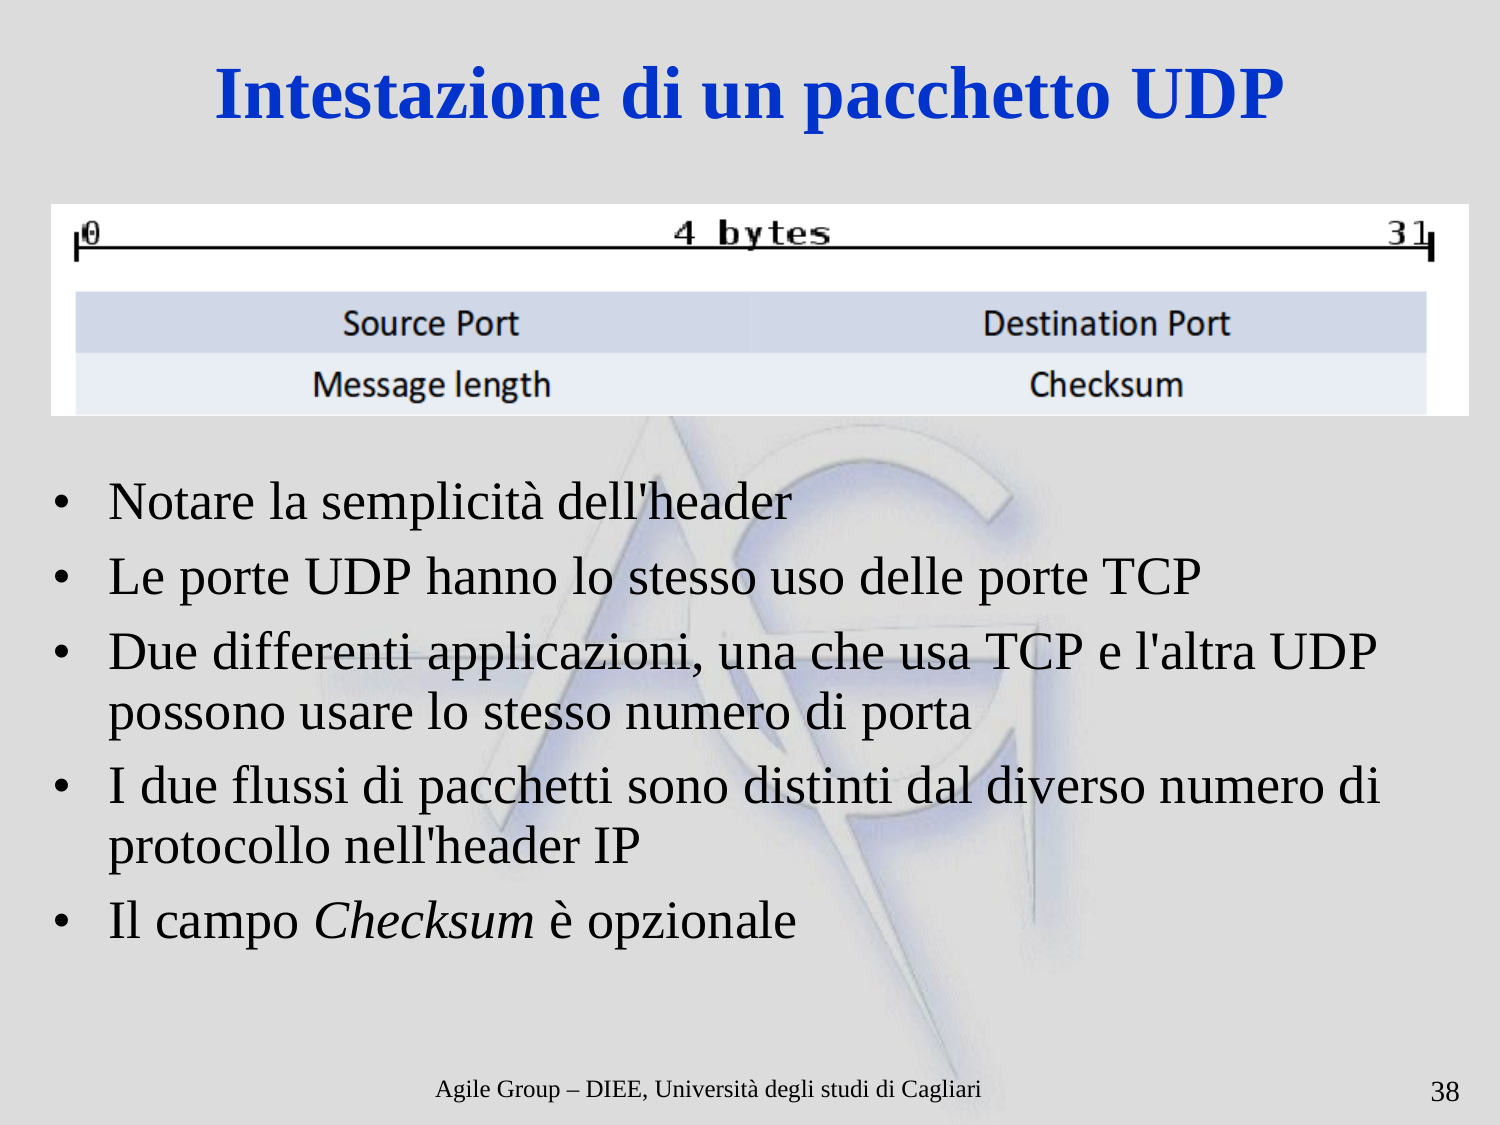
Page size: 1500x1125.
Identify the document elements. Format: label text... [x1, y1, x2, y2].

title Intestazione di un pacchetto UDP [112, 12, 1388, 175]
list Notare la semplicità dell'header Le porte UDP hanno lo stesso uso delle porte TCP Due differenti applicazioni, una che usa TCP e l'altra UDP possono usare lo stesso numero di porta I due flussi di pacchetti sono distinti dal diverso numero di protocollo nell'header IP Il campo Checksum è opzionale [37, 464, 1463, 958]
picture [0, 0, 1500, 1125]
